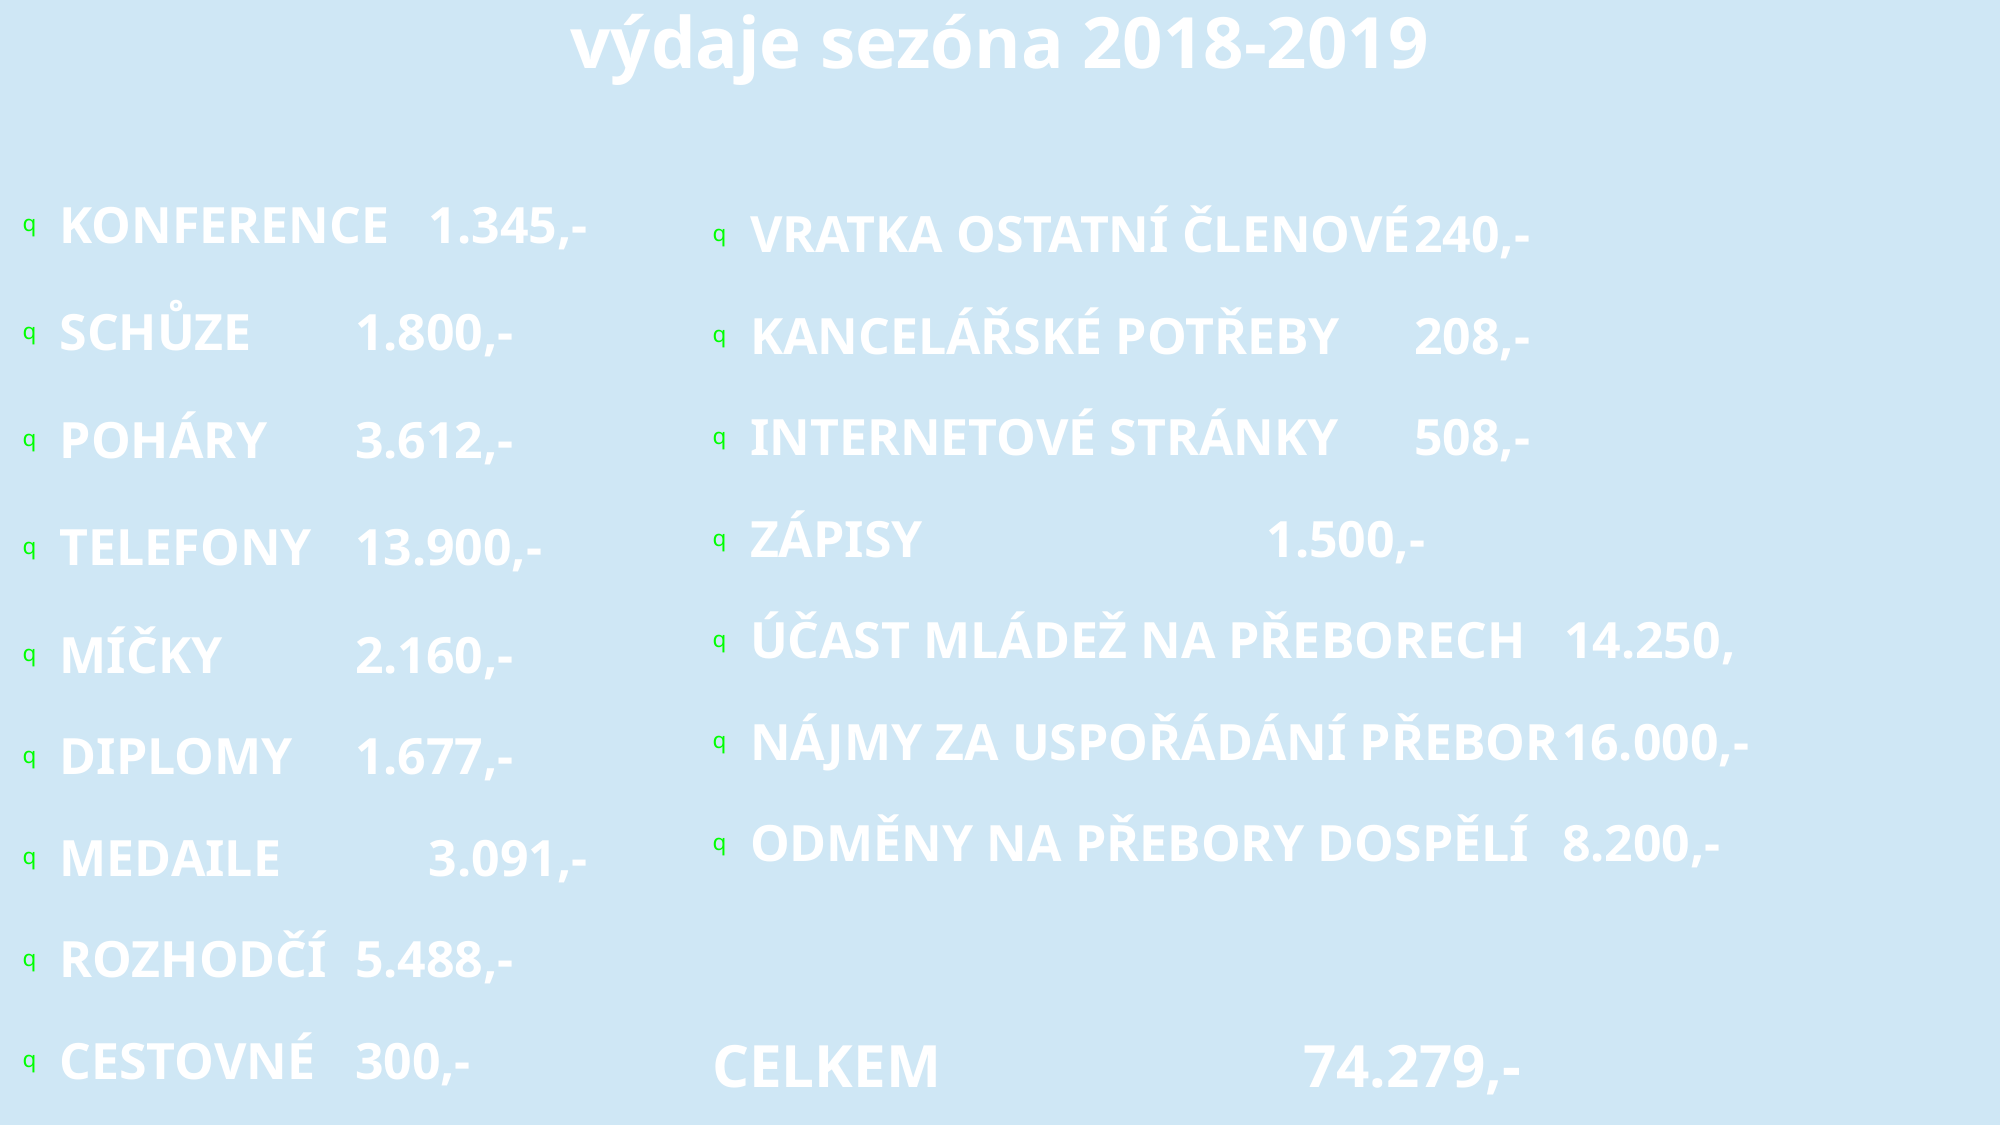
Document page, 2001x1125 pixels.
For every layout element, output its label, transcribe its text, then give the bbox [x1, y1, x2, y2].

list VRATKA OSTATNÍ ČLENOVÉ 240,- KANCELÁŘSKÉ POTŘEBY 208,- INTERNETOVÉ STRÁNKY 508,- ZÁPISY 1.500,- ÚČAST MLÁDEŽ NA PŘEBORECH 14.250, NÁJMY ZA USPOŘÁDÁNÍ PŘEBOR 16.000,- ODMĚNY NA PŘEBORY DOSPĚLÍ 8.200,- CELKEM 74.279,- [697, 183, 1949, 1096]
list KONFERENCE 1.345,- SCHŮZE 1.800,- POHÁRY 3.612,- TELEFONY 13.900,- MÍČKY 2.160,- DIPLOMY 1.677,- MEDAILE 3.091,- ROZHODČÍ 5.488,- CESTOVNÉ 300,- [7, 167, 794, 1112]
title výdaje sezóna 2018-2019 [150, 0, 1850, 183]
